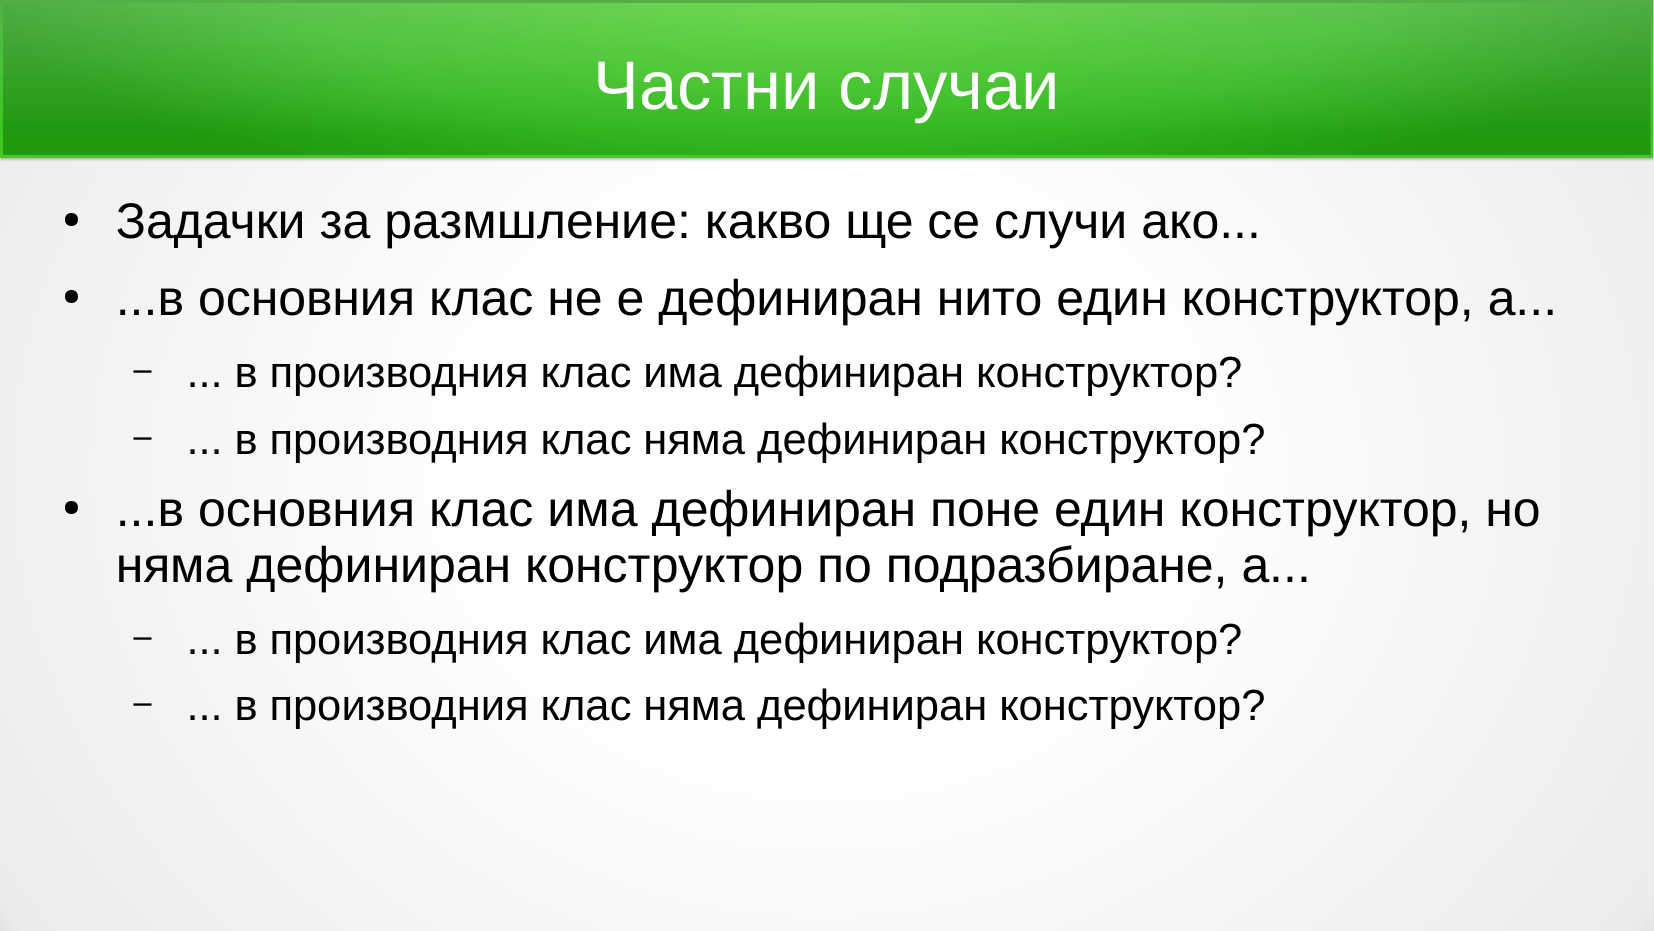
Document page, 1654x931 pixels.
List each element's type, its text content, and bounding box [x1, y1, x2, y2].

list Задачки за размшление: какво ще се случи ако... ...в основния клас не е дефиниран нито един конструктор, а... ... в производния клас има дефиниран конструктор? ... в производния клас няма дефиниран конструктор? ...в основния клас има дефиниран поне един конструктор, но няма дефиниран конструктор по подразбиране, а... ... в производния клас има дефиниран конструктор? ... в производния клас няма дефиниран конструктор? [44, 192, 1619, 898]
title Частни случаи [82, 37, 1571, 135]
